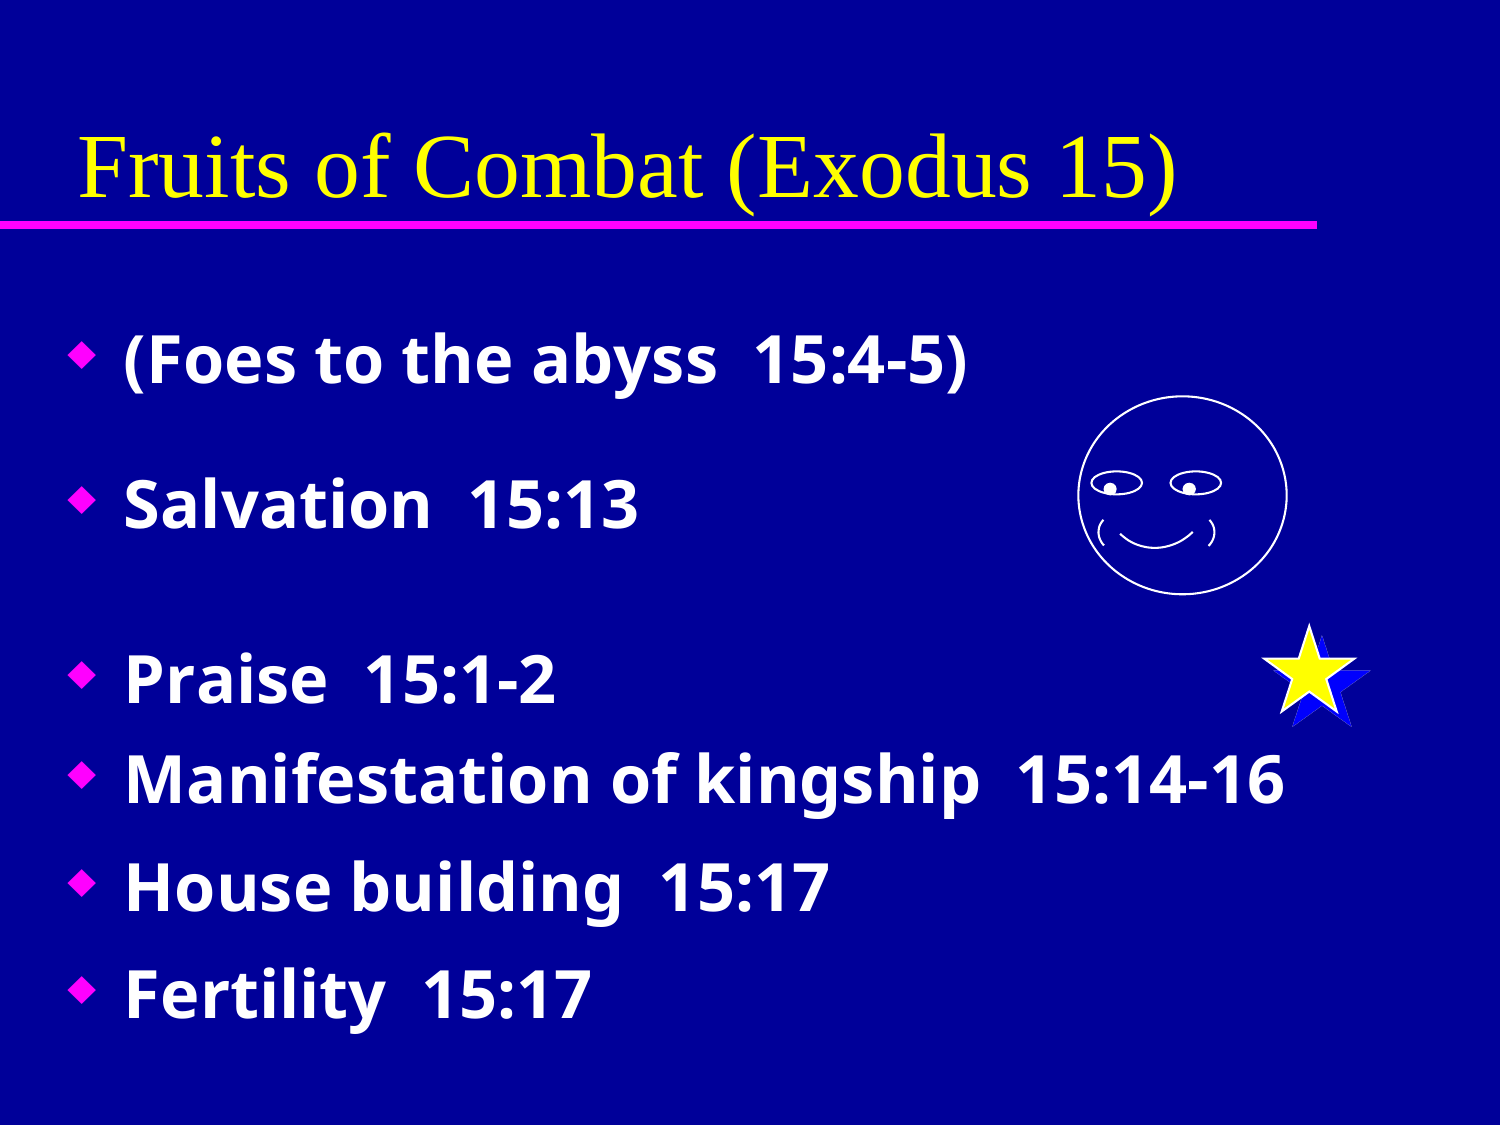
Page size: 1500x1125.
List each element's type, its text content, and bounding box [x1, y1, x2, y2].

title Fruits of Combat (Exodus 15) [62, 43, 1338, 225]
text_box [1264, 626, 1355, 712]
text_box Praise 15:1-2 [52, 624, 988, 725]
text_box Manifestation of kingship 15:14-16 House building 15:17 Fertility 15:17 [52, 725, 1500, 1088]
list (Foes to the abyss 15:4-5) [52, 304, 1408, 386]
text_box Salvation 15:13 [52, 450, 1408, 676]
